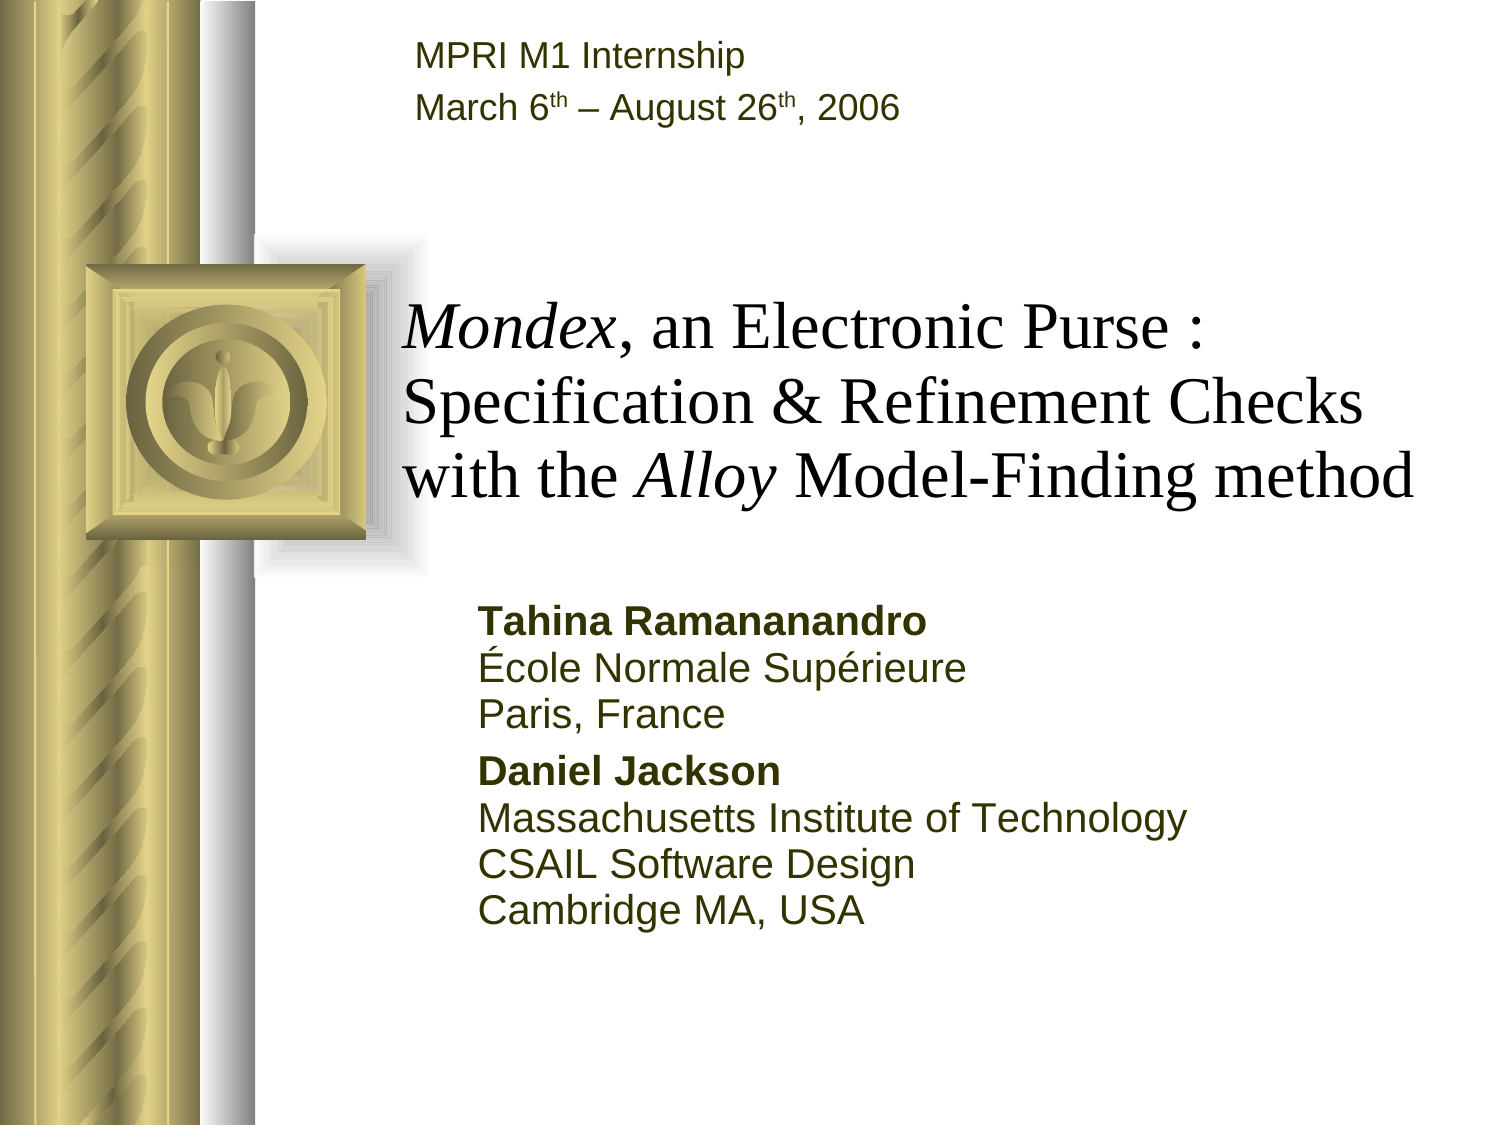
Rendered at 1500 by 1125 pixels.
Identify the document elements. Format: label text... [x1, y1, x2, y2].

subtitle Tahina Ramananandro École Normale Supérieure Paris, France Daniel Jackson Massachusetts Institute of Technology CSAIL Software Design Cambridge MA, USA [387, 590, 1475, 1077]
text_box MPRI M1 Internship March 6th – August 26th, 2006 [399, 27, 1363, 137]
title Mondex, an Electronic Purse : Specification & Refinement Checks with the Alloy Model-Finding method [387, 242, 1475, 559]
